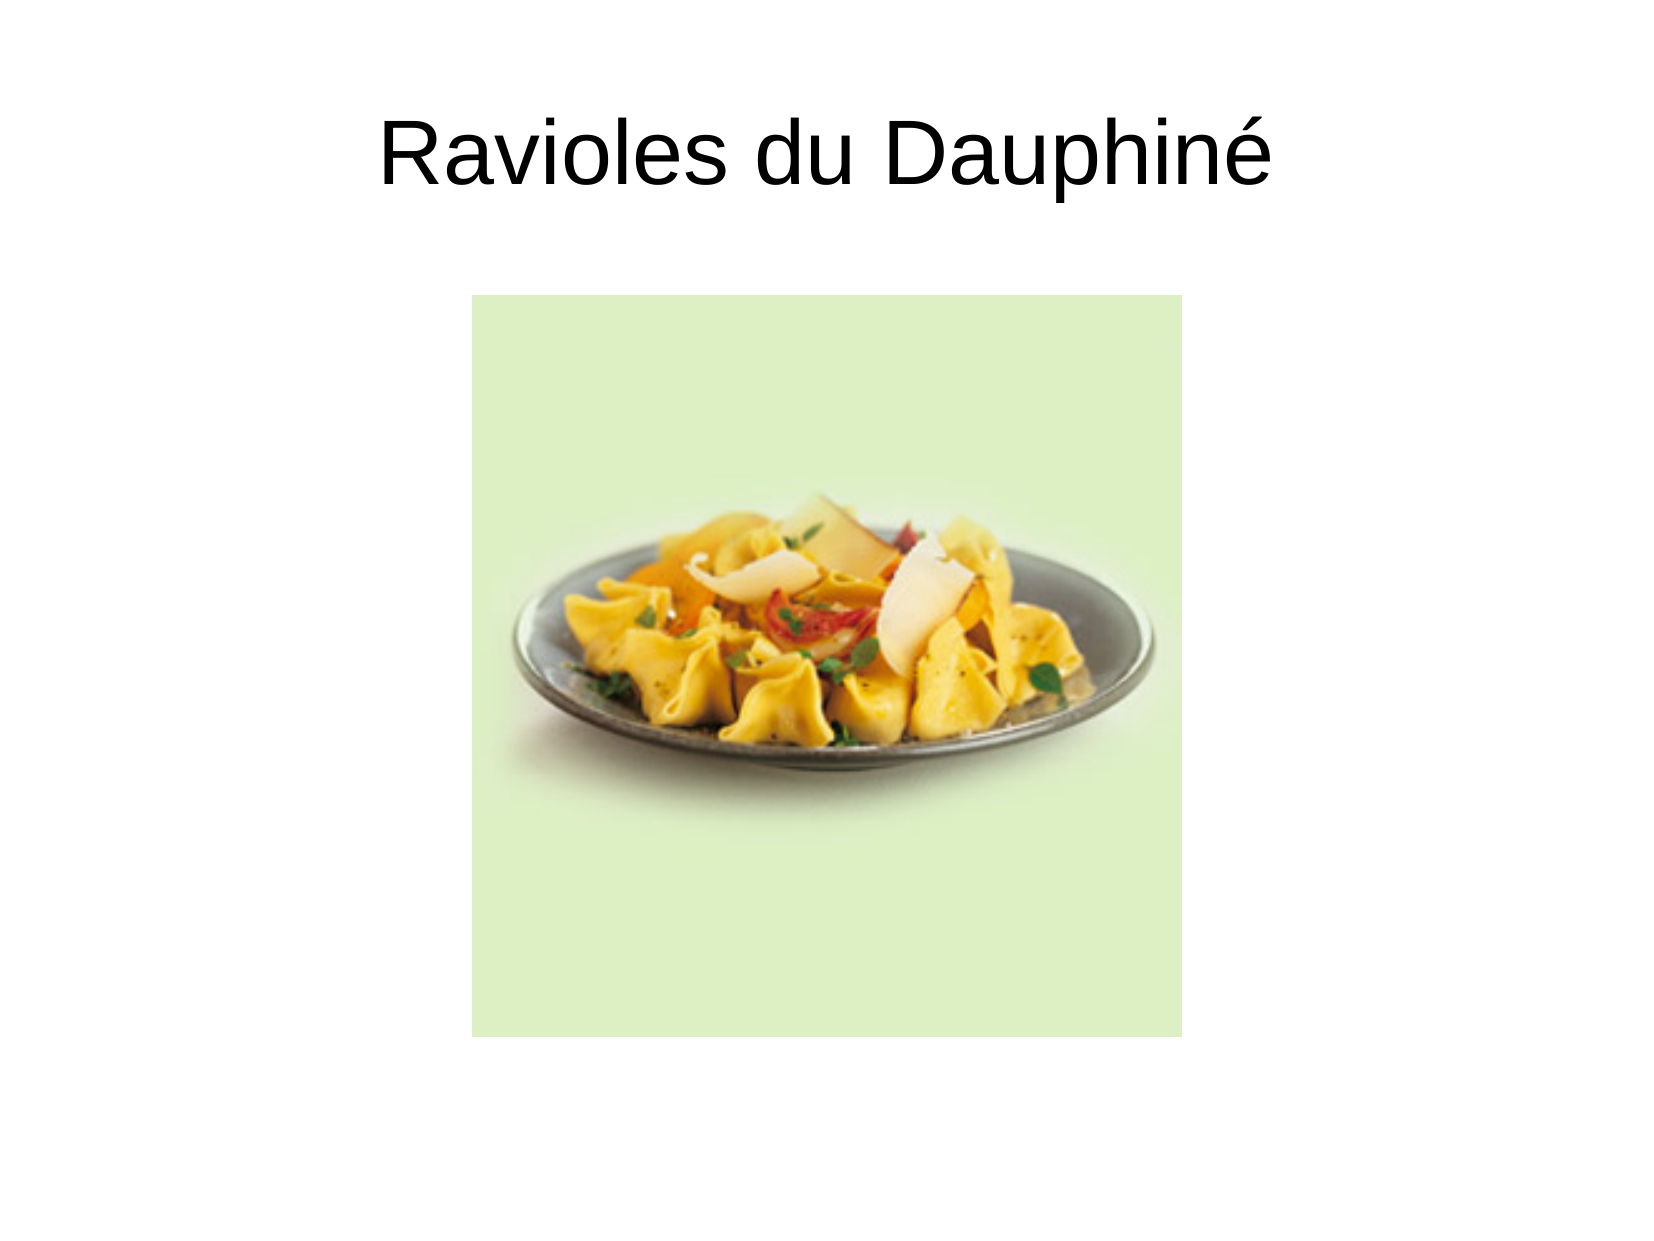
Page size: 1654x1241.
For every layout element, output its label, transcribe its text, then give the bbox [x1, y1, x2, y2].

picture [472, 295, 1182, 1037]
title Ravioles du Dauphiné [82, 56, 1571, 250]
